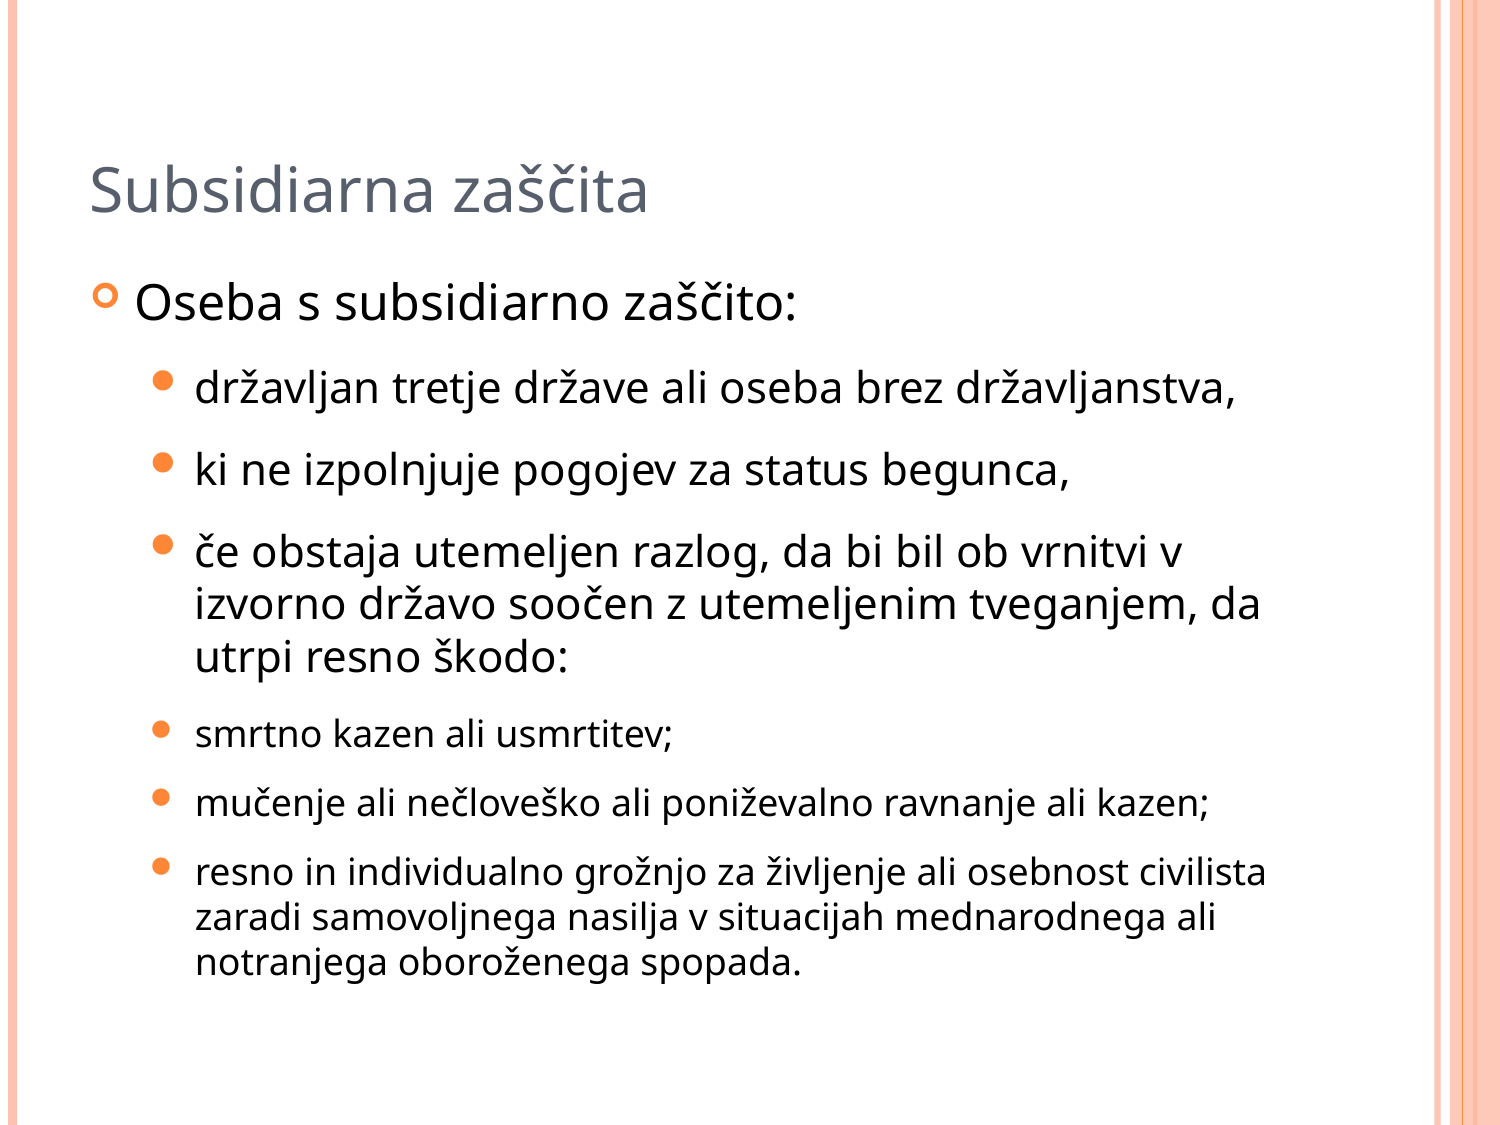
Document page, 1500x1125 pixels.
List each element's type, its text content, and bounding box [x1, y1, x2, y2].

list Oseba s subsidiarno zaščito: državljan tretje države ali oseba brez državljanstva, ki ne izpolnjuje pogojev za status begunca, če obstaja utemeljen razlog, da bi bil ob vrnitvi v izvorno državo soočen z utemeljenim tveganjem, da utrpi resno škodo: smrtno kazen ali usmrtitev; mučenje ali nečloveško ali poniževalno ravnanje ali kazen; resno in individualno grožnjo za življenje ali osebnost civilista zaradi samovoljnega nasilja v situacijah mednarodnega ali notranjega oboroženega spopada. [75, 262, 1300, 1062]
title Subsidiarna zaščita [75, 45, 1300, 233]
